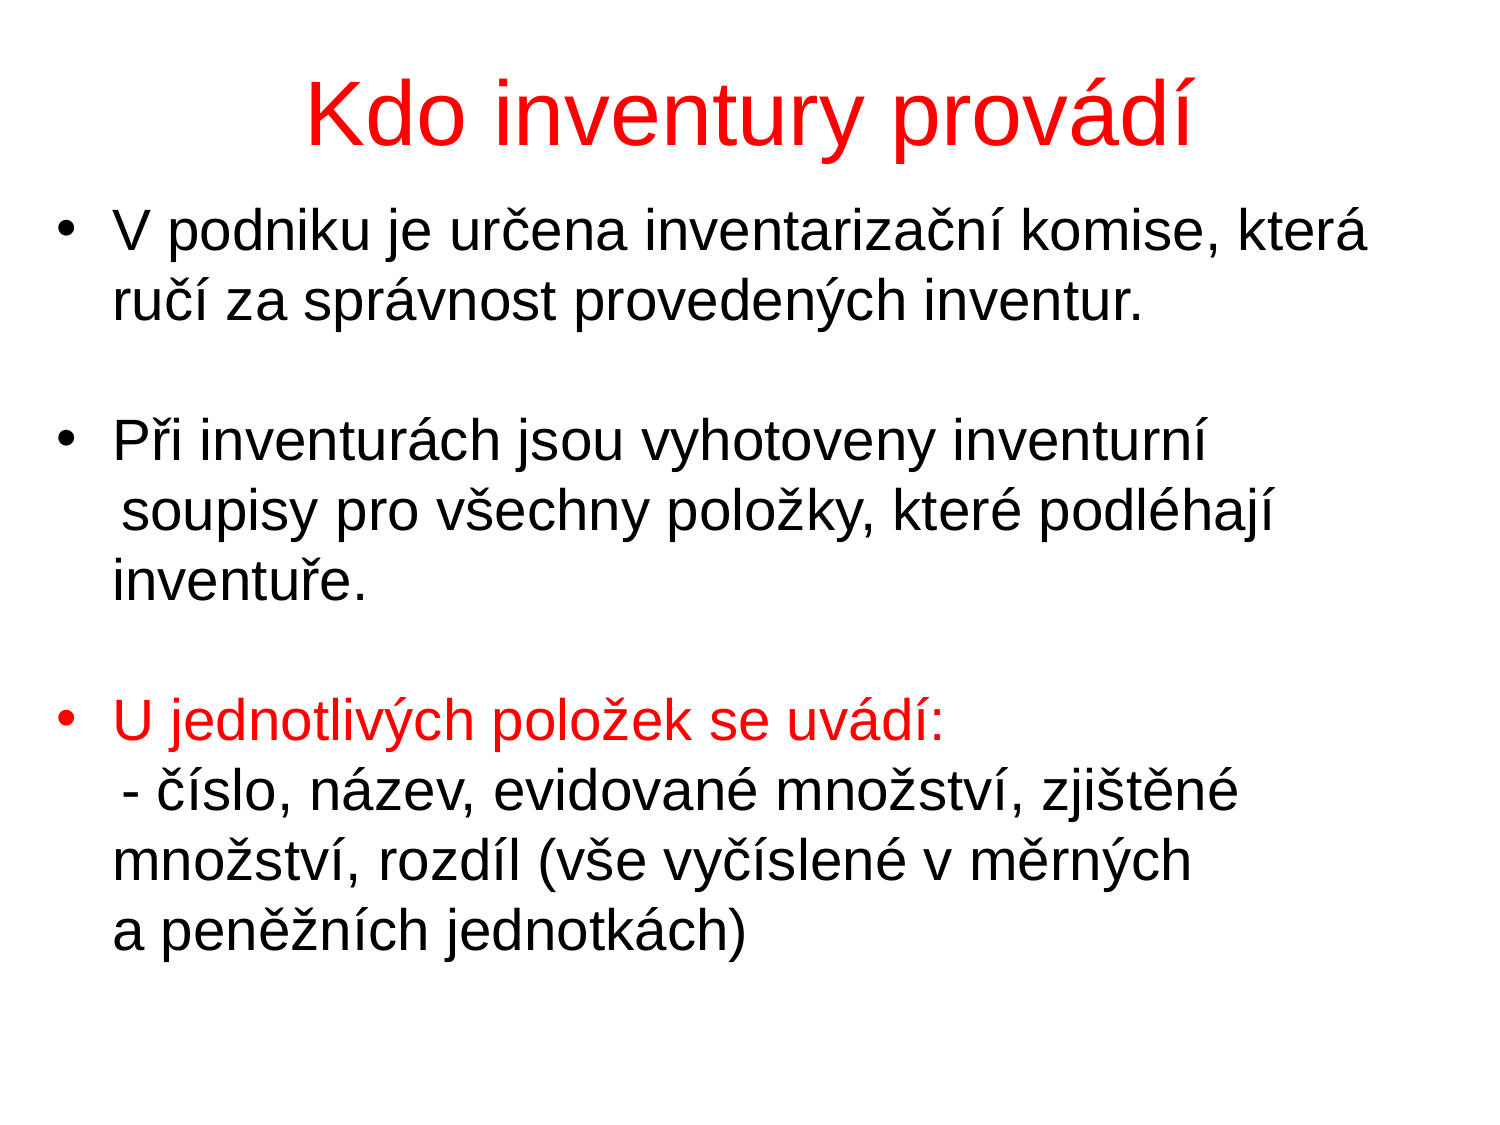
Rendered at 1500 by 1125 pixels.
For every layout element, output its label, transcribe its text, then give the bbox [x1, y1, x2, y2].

title Kdo inventury provádí [76, 45, 1425, 173]
list V podniku je určena inventarizační komise, která ručí za správnost provedených inventur. Při inventurách jsou vyhotoveny inventurní soupisy pro všechny položky, které podléhají inventuře. U jednotlivých položek se uvádí: - číslo, název, evidované množství, zjištěné množství, rozdíl (vše vyčíslené v měrných a peněžních jednotkách) [41, 184, 1459, 1071]
